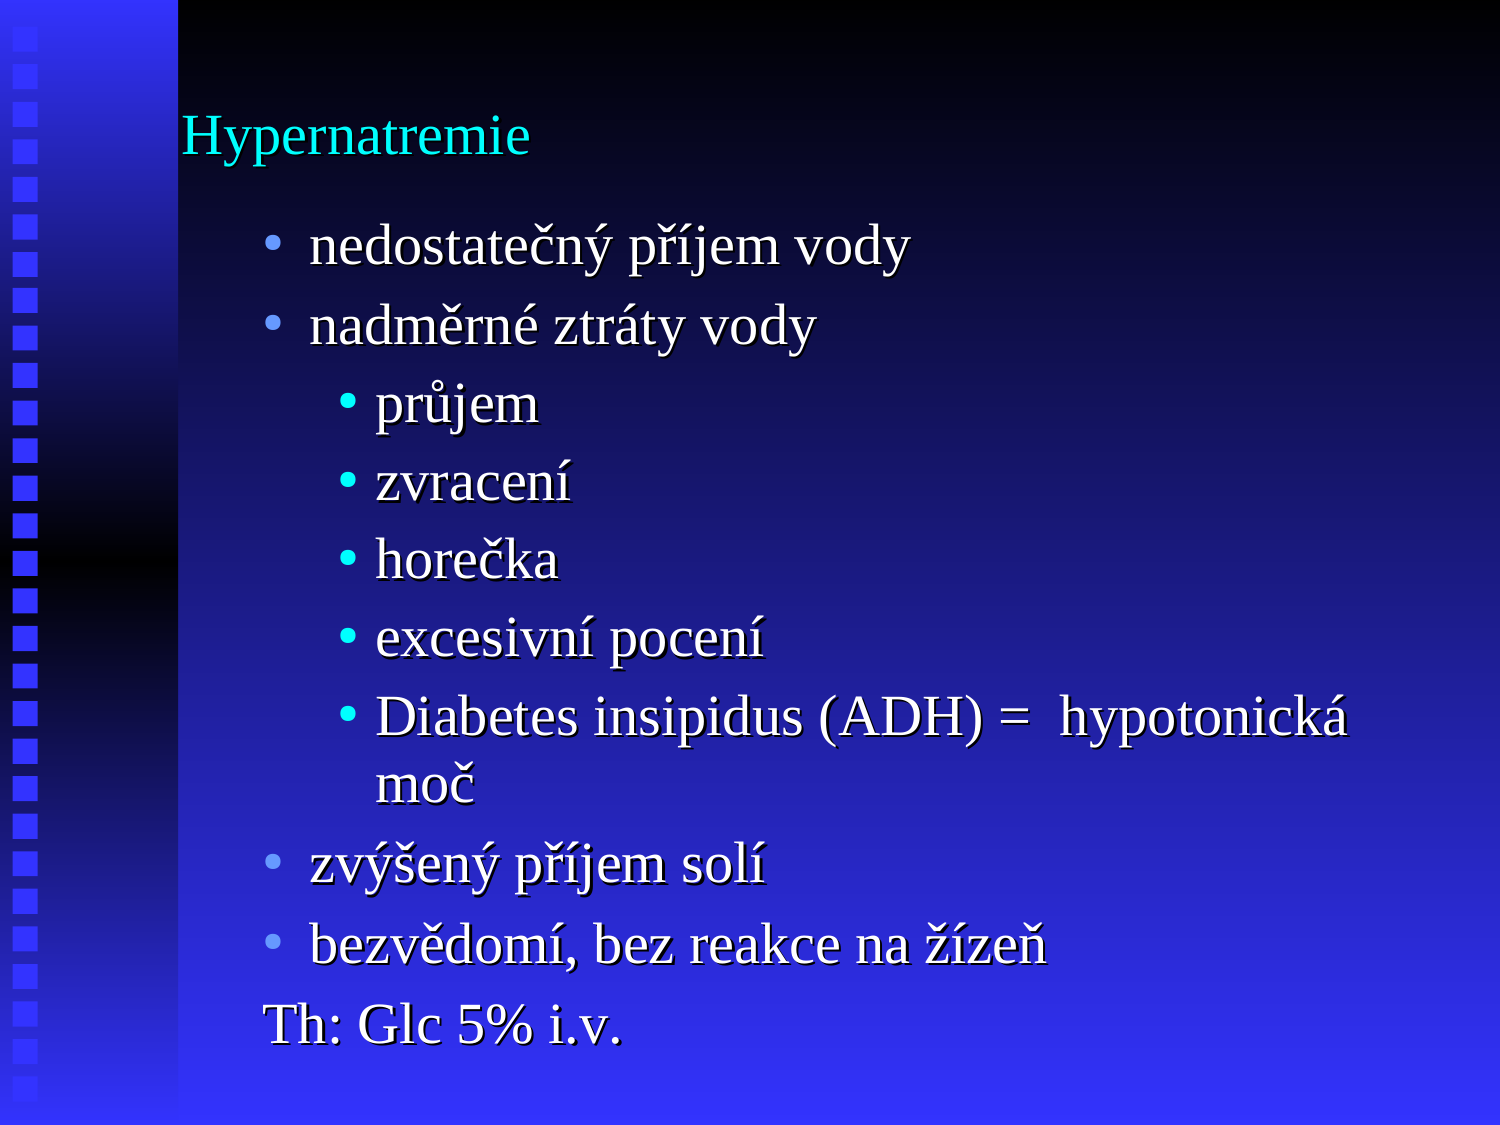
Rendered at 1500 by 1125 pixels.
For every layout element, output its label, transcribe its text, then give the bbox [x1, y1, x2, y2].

title Hypernatremie [181, 39, 1457, 227]
list nedostatečný příjem vody nadměrné ztráty vody průjem zvracení horečka excesivní pocení Diabetes insipidus (ADH) = hypotonická moč zvýšený příjem solí bezvědomí, bez reakce na žízeň Th: Glc 5% i.v. [187, 208, 1463, 1094]
